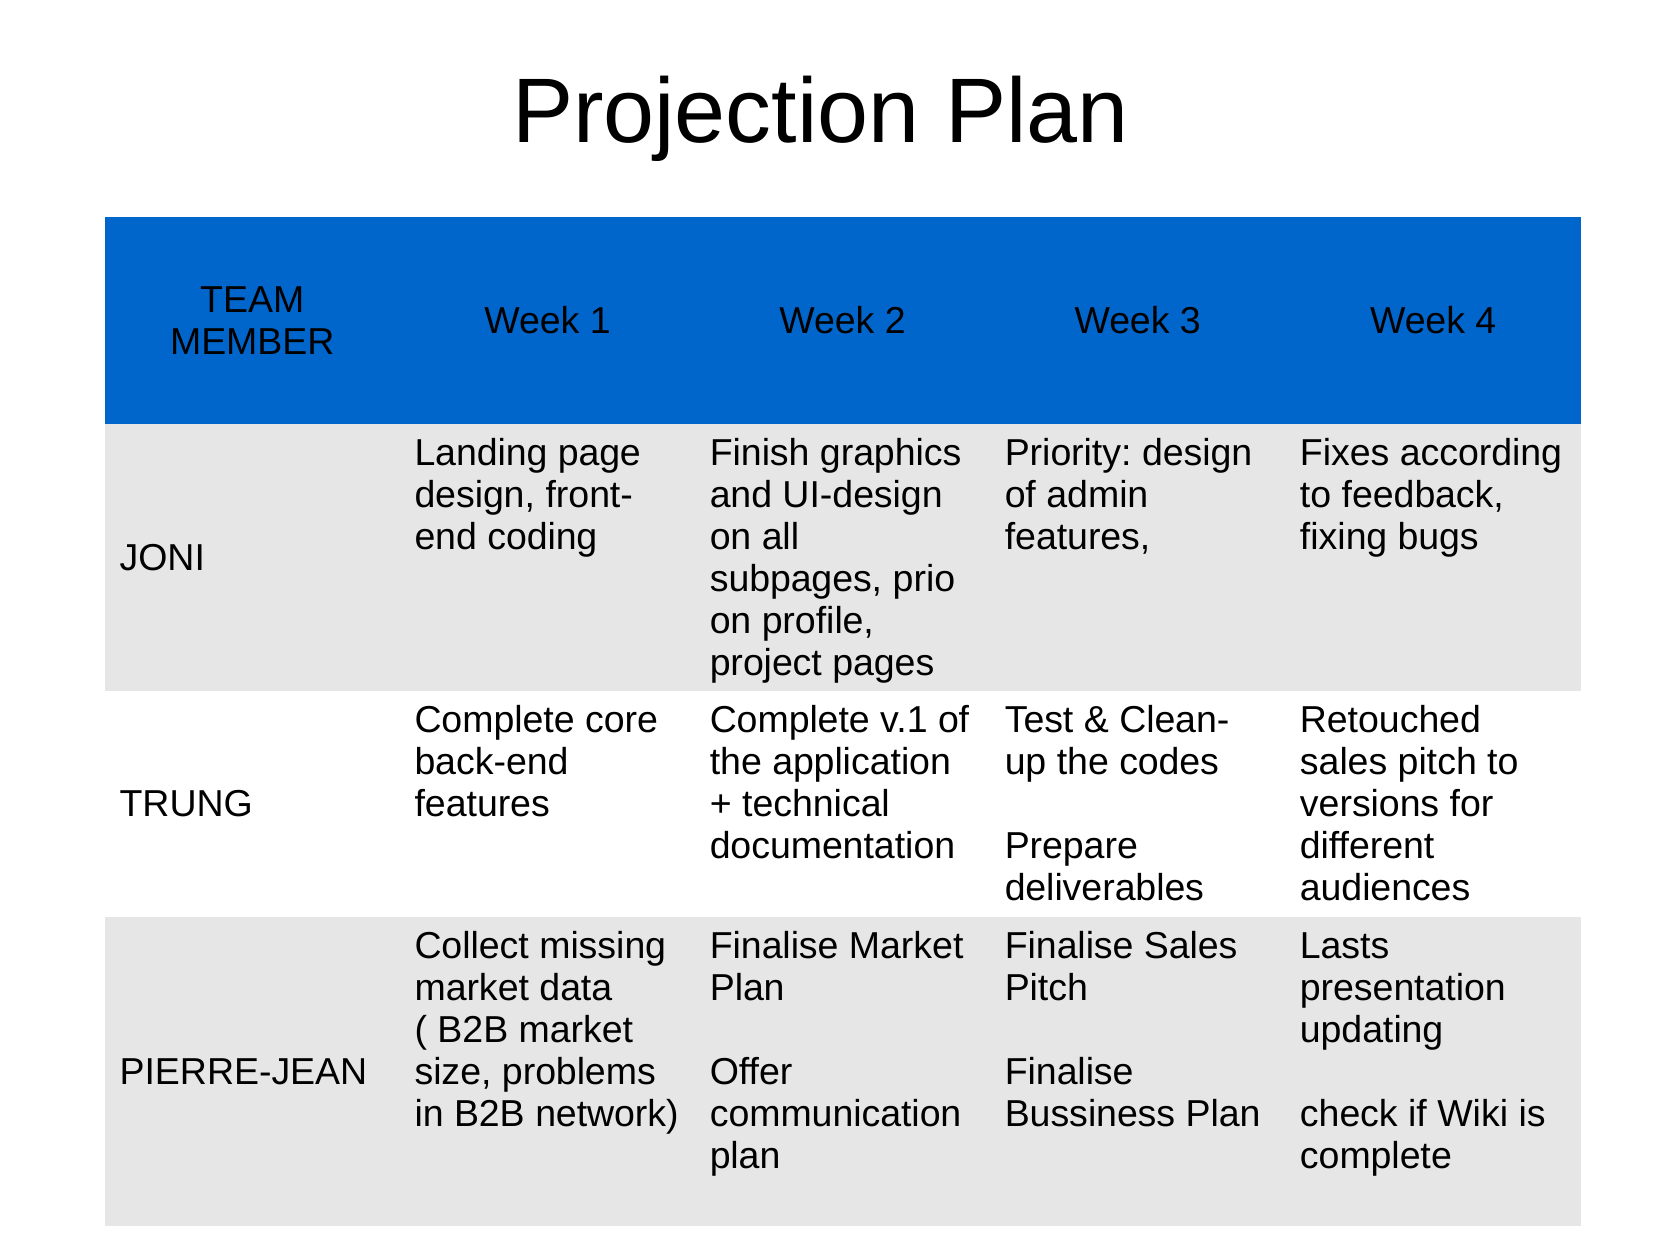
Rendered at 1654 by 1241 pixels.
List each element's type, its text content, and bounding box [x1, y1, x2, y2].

table_header Week 1 [400, 217, 695, 424]
table_cell PIERRE-JEAN [105, 917, 400, 1226]
table_cell Priority: design of admin features, [990, 424, 1285, 691]
title Projection Plan [76, 14, 1565, 207]
table_cell Test & Clean-up the codes Prepare deliverables [990, 691, 1285, 917]
table_header Week 3 [990, 217, 1285, 424]
table_cell Lasts presentation updating check if Wiki is complete [1285, 917, 1581, 1226]
table_cell Complete core back-end features [400, 691, 695, 917]
table_header TEAM MEMBER [105, 217, 400, 424]
table_cell Fixes according to feedback, fixing bugs [1285, 424, 1581, 691]
table_cell JONI [105, 424, 400, 691]
table_cell Finalise Sales Pitch Finalise Bussiness Plan [990, 917, 1285, 1226]
table_header Week 2 [695, 217, 990, 424]
table_header Week 4 [1285, 217, 1581, 424]
table_cell Finalise Market Plan Offer communication plan [695, 917, 990, 1226]
table_cell Retouched sales pitch to versions for different audiences [1285, 691, 1581, 917]
table_cell Landing page design, front-end coding [400, 424, 695, 691]
table_cell Finish graphics and UI-design on all subpages, prio on profile, project pages [695, 424, 990, 691]
table_cell Complete v.1 of the application + technical documentation [695, 691, 990, 917]
table_cell Collect missing market data ( B2B market size, problems in B2B network) [400, 917, 695, 1226]
table_cell TRUNG [105, 691, 400, 917]
